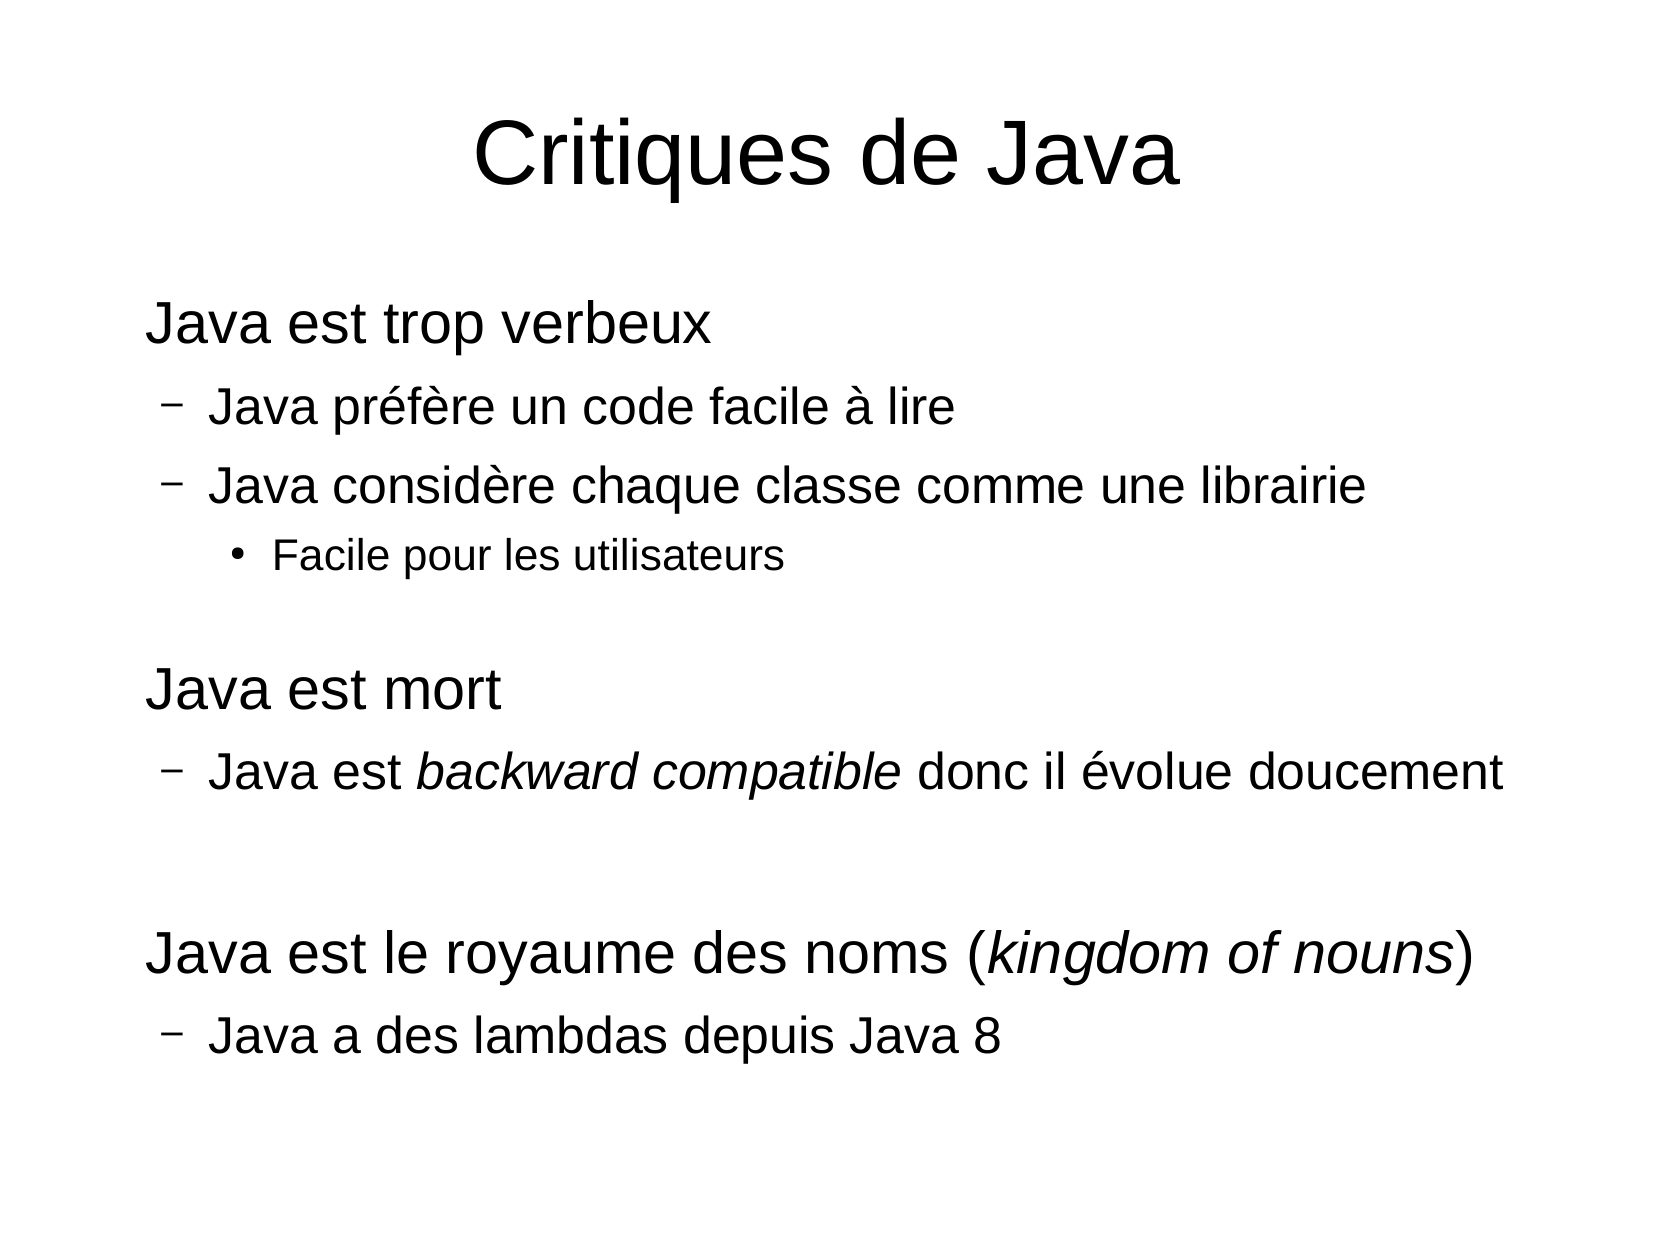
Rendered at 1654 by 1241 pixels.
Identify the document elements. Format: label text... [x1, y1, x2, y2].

list Java est trop verbeux Java préfère un code facile à lire Java considère chaque classe comme une librairie Facile pour les utilisateurs Java est mort Java est backward compatible donc il évolue doucement Java est le royaume des noms (kingdom of nouns) Java a des lambdas depuis Java 8 [82, 290, 1571, 1081]
title Critiques de Java [82, 49, 1571, 257]
